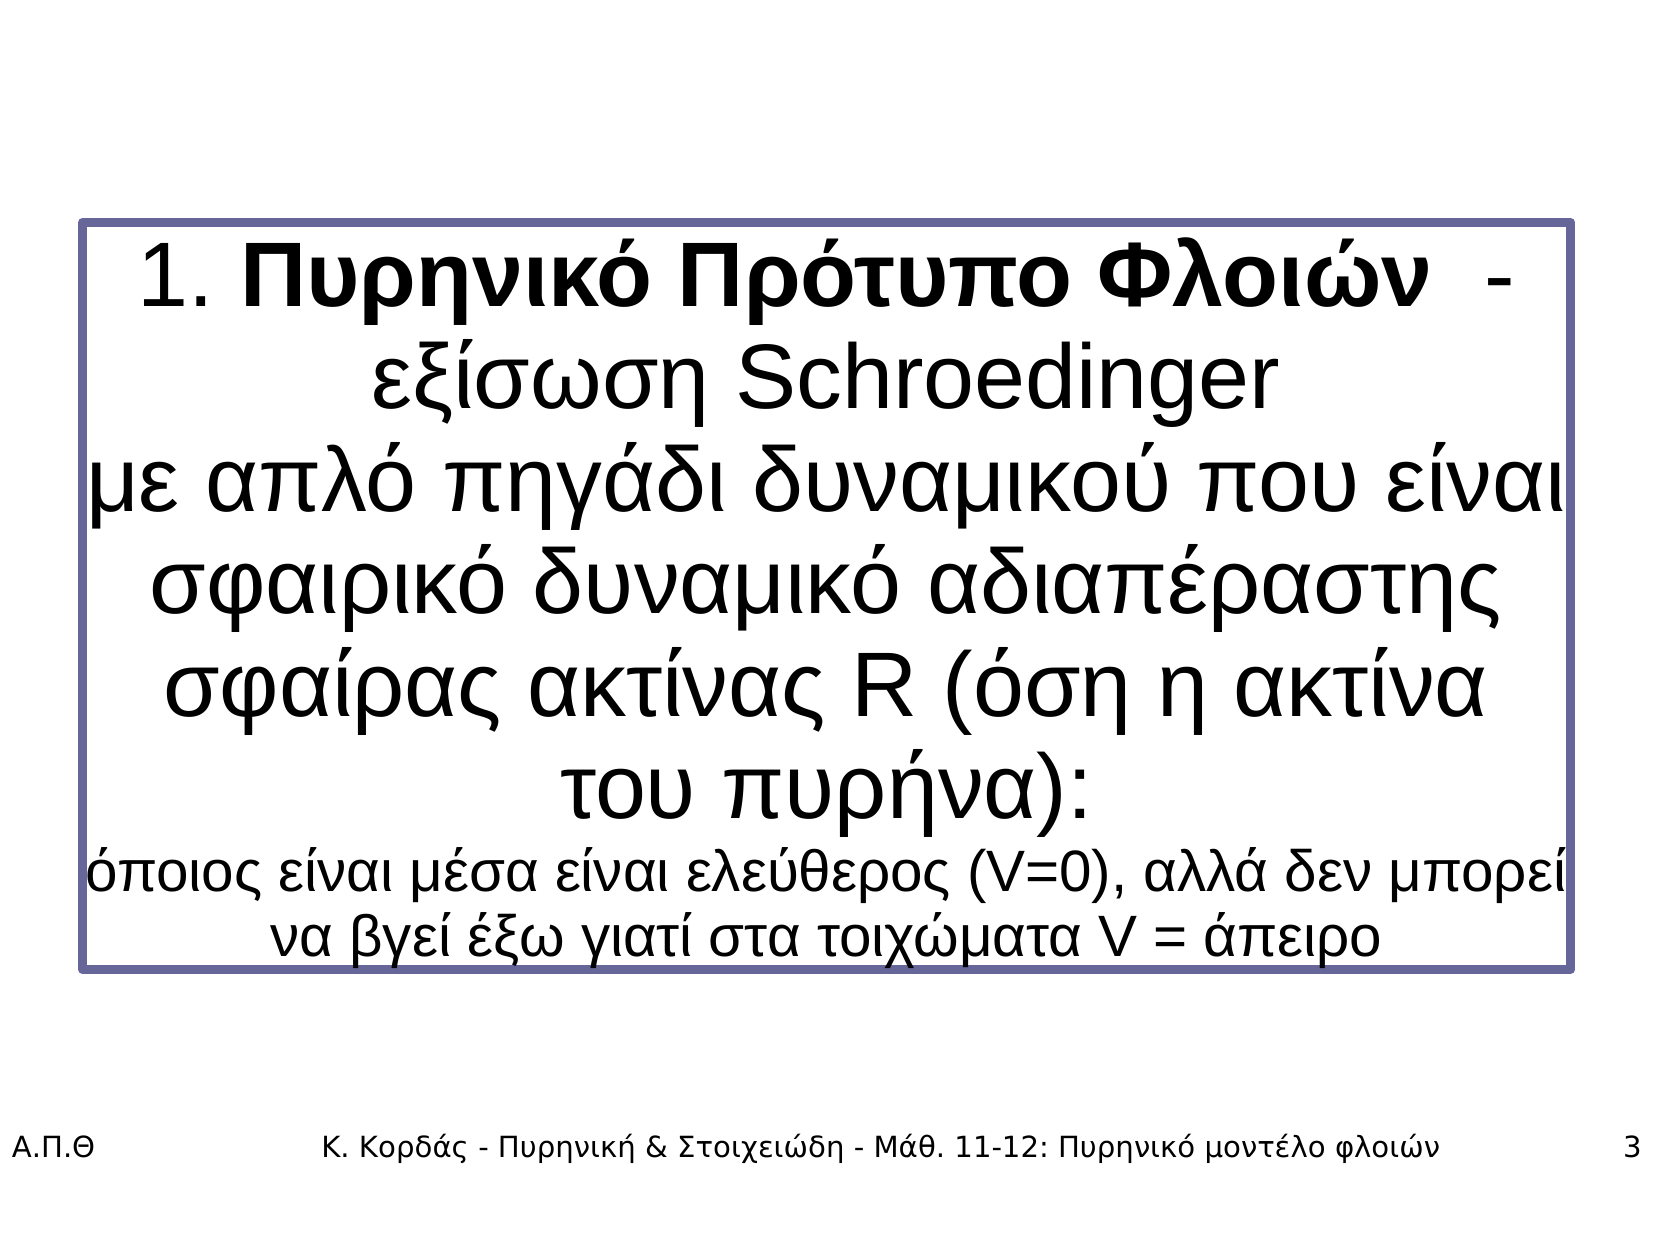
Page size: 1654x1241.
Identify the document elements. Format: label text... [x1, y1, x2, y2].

title 1. Πυρηνικό Πρότυπο Φλοιών - εξίσωση Schroedinger με απλό πηγάδι δυναμικού που είναι σφαιρικό δυναμικό αδιαπέραστης σφαίρας ακτίνας R (όση η ακτίνα του πυρήνα): όποιος είναι μέσα είναι ελεύθερος (V=0), αλλά δεν μπορεί να βγεί έξω γιατί στα τοιχώματα V = άπειρο [82, 222, 1571, 970]
